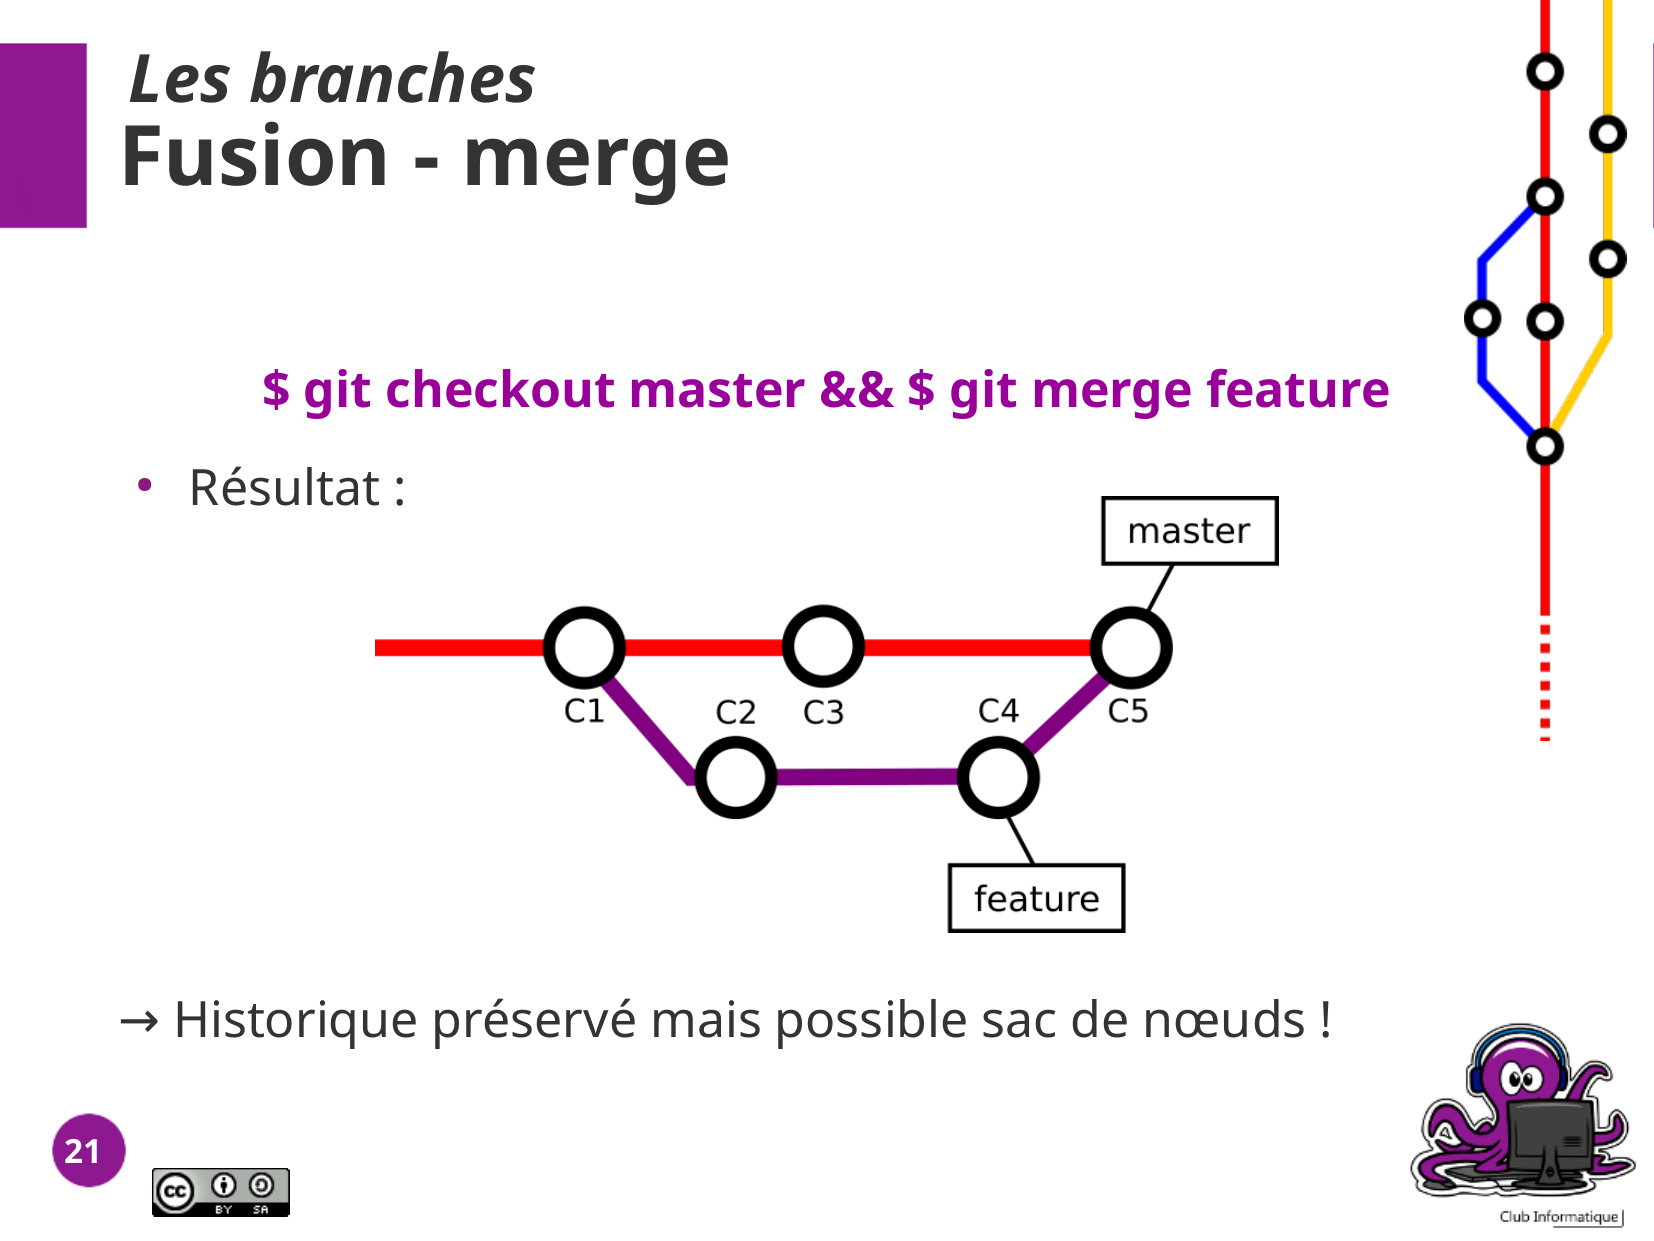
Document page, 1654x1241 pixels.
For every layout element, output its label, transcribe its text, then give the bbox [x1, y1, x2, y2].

picture [0, 0, 1654, 1241]
title Fusion - merge [118, 49, 1571, 257]
title Les branches [128, 0, 1133, 181]
list $ git checkout master && $ git merge feature Résultat : → Historique préservé mais possible sac de nœuds ! [118, 354, 1536, 1074]
